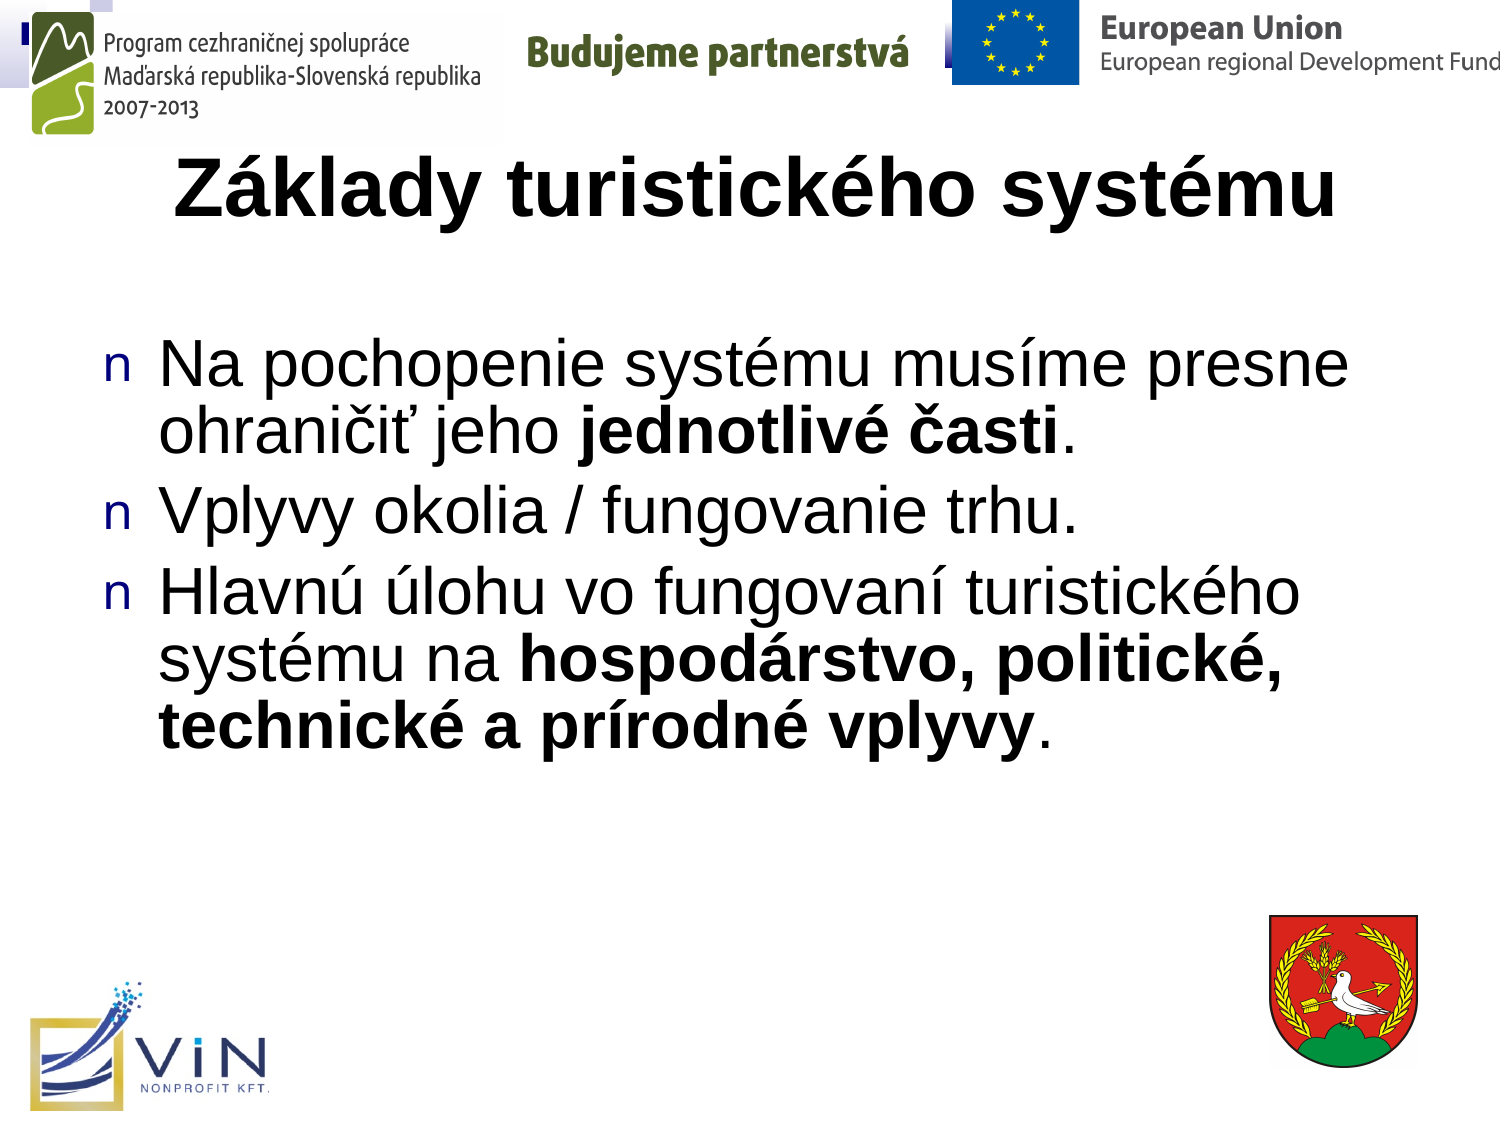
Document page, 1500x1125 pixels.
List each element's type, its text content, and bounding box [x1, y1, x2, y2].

picture [1269, 915, 1418, 1068]
title Základy turistického systému [50, 75, 1463, 300]
picture [7, 980, 269, 1111]
picture [952, 0, 1500, 87]
list Na pochopenie systému musíme presne ohraničiť jeho jednotlivé časti. Vplyvy okolia / fungovanie trhu. Hlavnú úlohu vo fungovaní turistického systému na hospodárstvo, politické, technické a prírodné vplyvy. [87, 324, 1450, 1075]
picture [29, 12, 945, 148]
